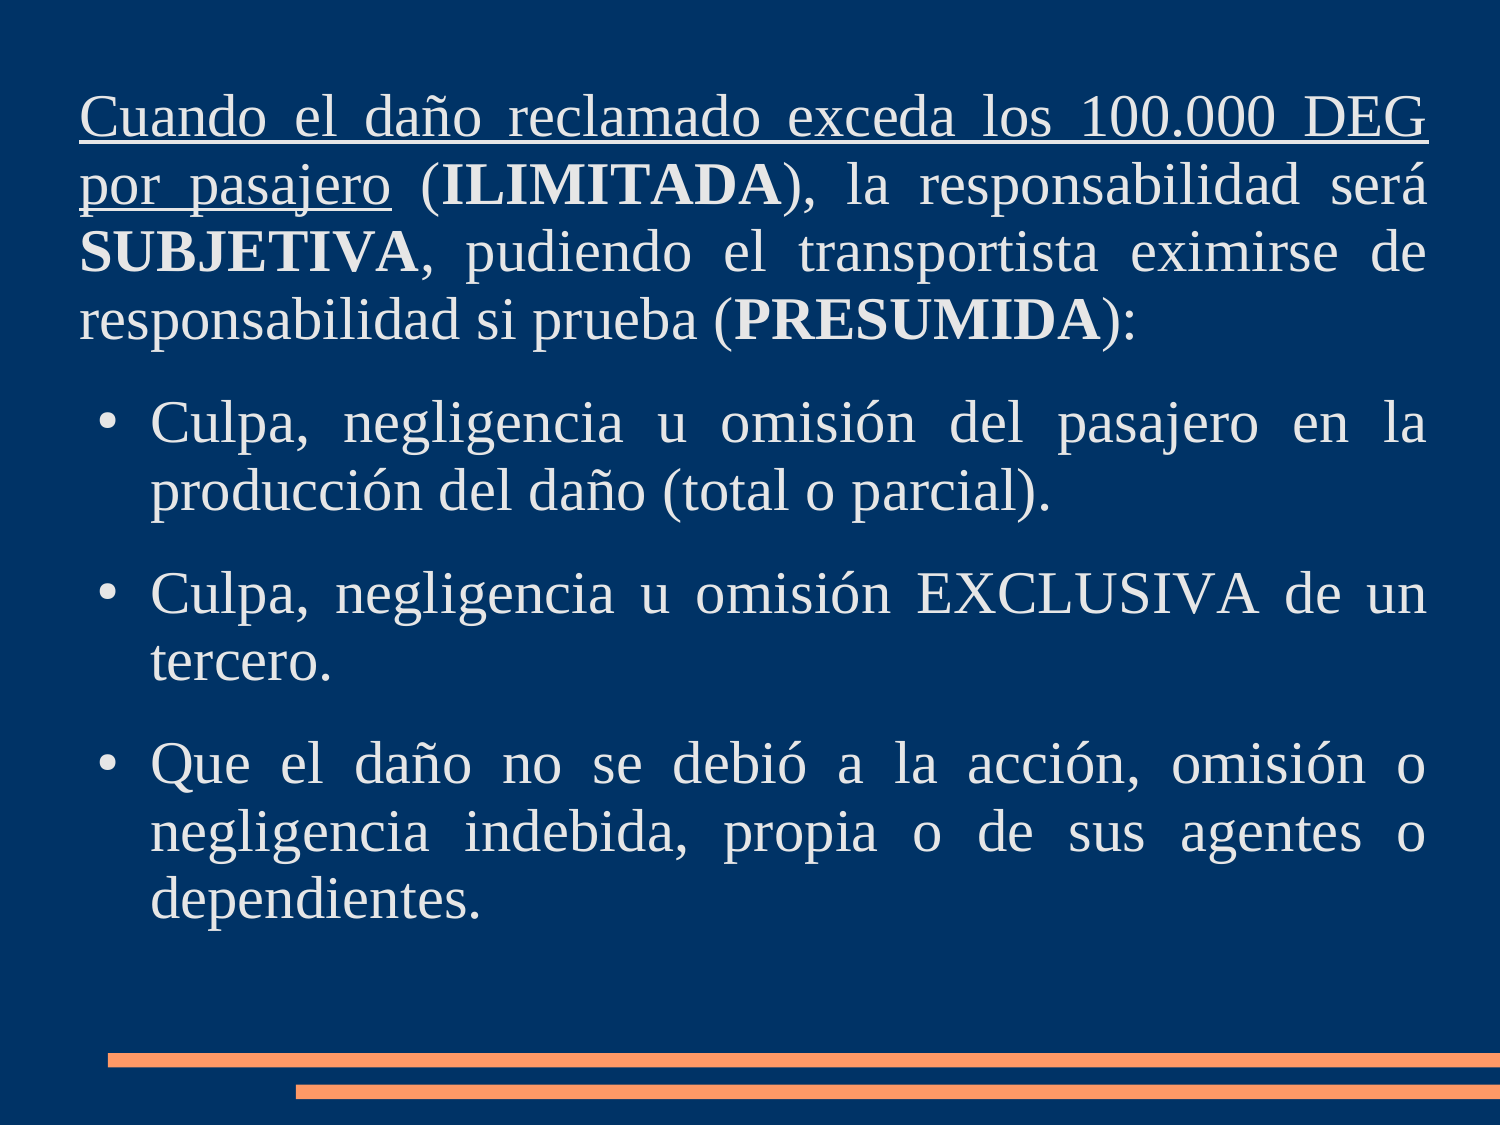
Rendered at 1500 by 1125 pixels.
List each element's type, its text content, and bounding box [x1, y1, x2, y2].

list Cuando el daño reclamado exceda los 100.000 DEG por pasajero (ILIMITADA), la responsabilidad será SUBJETIVA, pudiendo el transportista eximirse de responsabilidad si prueba (PRESUMIDA): Culpa, negligencia u omisión del pasajero en la producción del daño (total o parcial). Culpa, negligencia u omisión EXCLUSIVA de un tercero. Que el daño no se debió a la acción, omisión o negligencia indebida, propia o de sus agentes o dependientes. [79, 82, 1430, 944]
